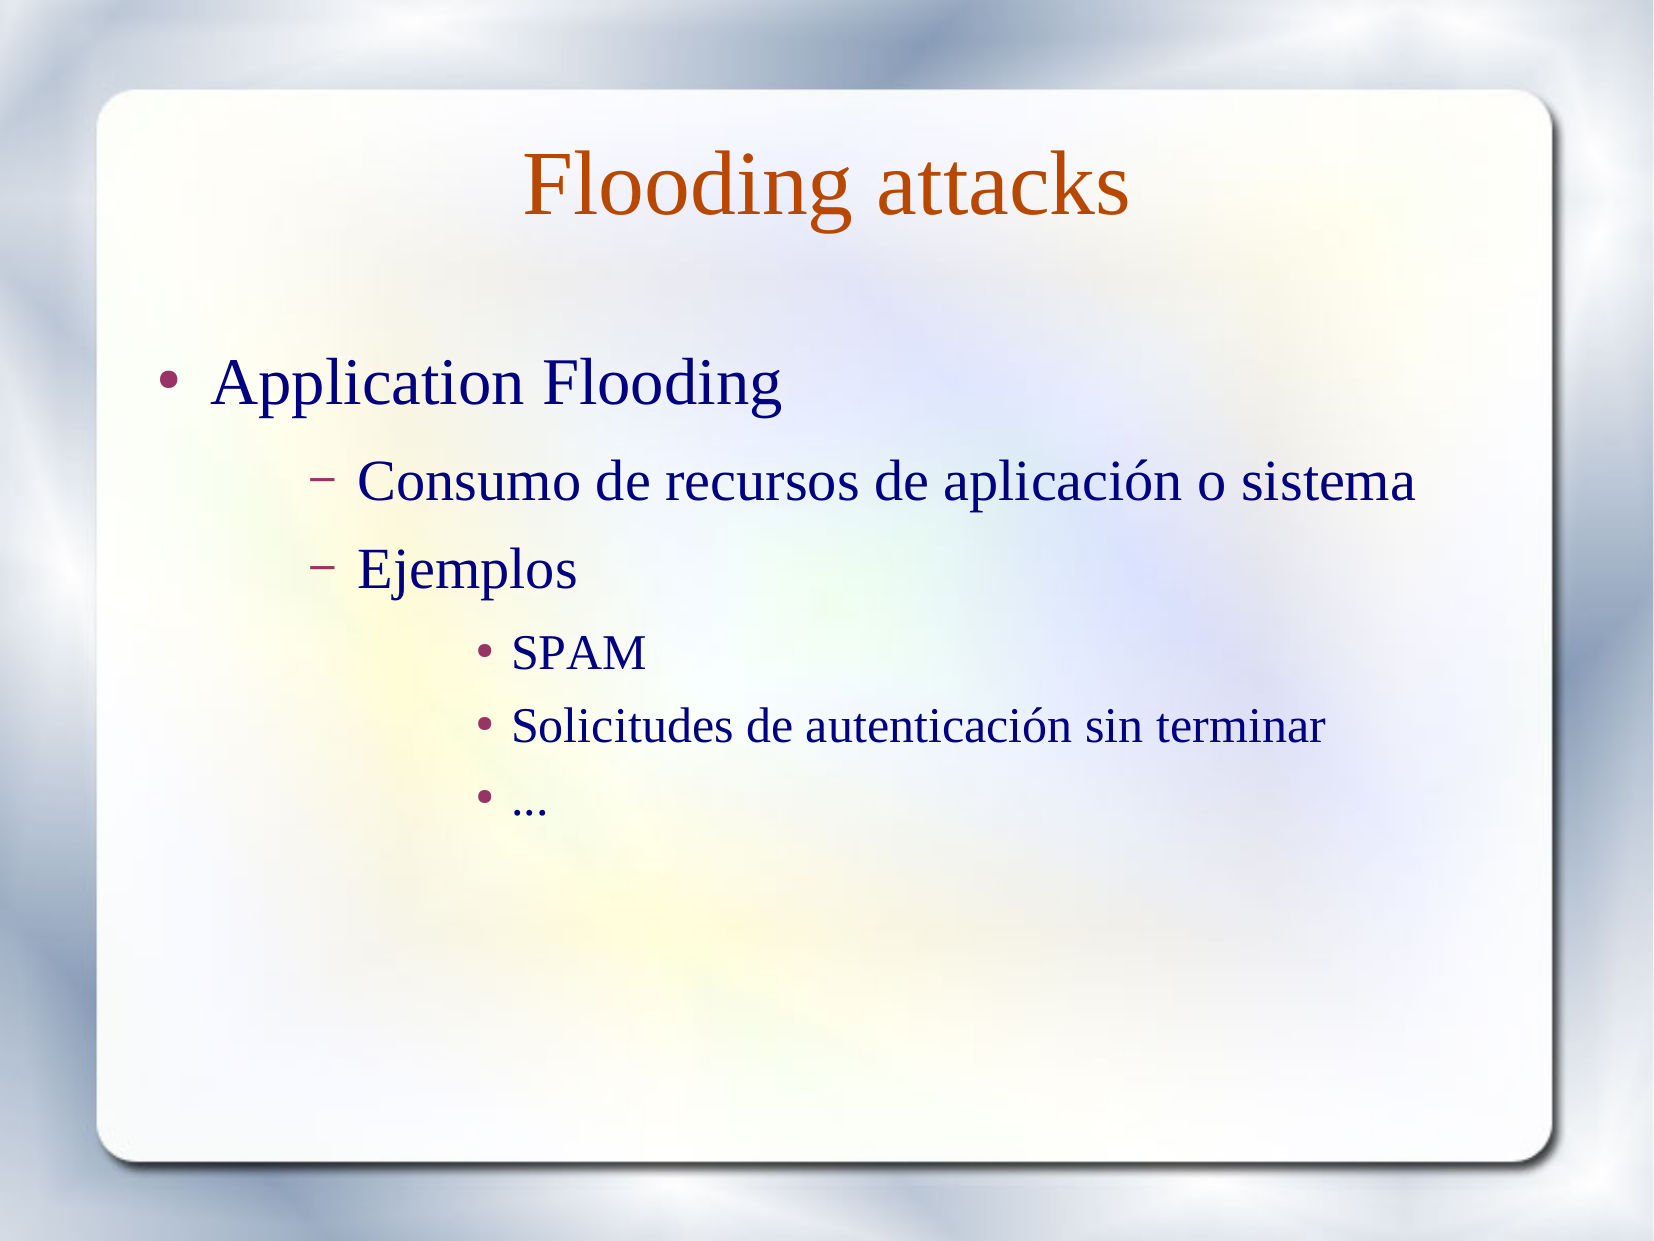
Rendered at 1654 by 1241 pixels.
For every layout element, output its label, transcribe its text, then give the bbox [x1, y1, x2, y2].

list Application Flooding Consumo de recursos de aplicación o sistema Ejemplos SPAM Solicitudes de autenticación sin terminar ... [121, 344, 1534, 1149]
title Flooding attacks [121, 132, 1534, 235]
picture [0, 0, 1654, 1241]
